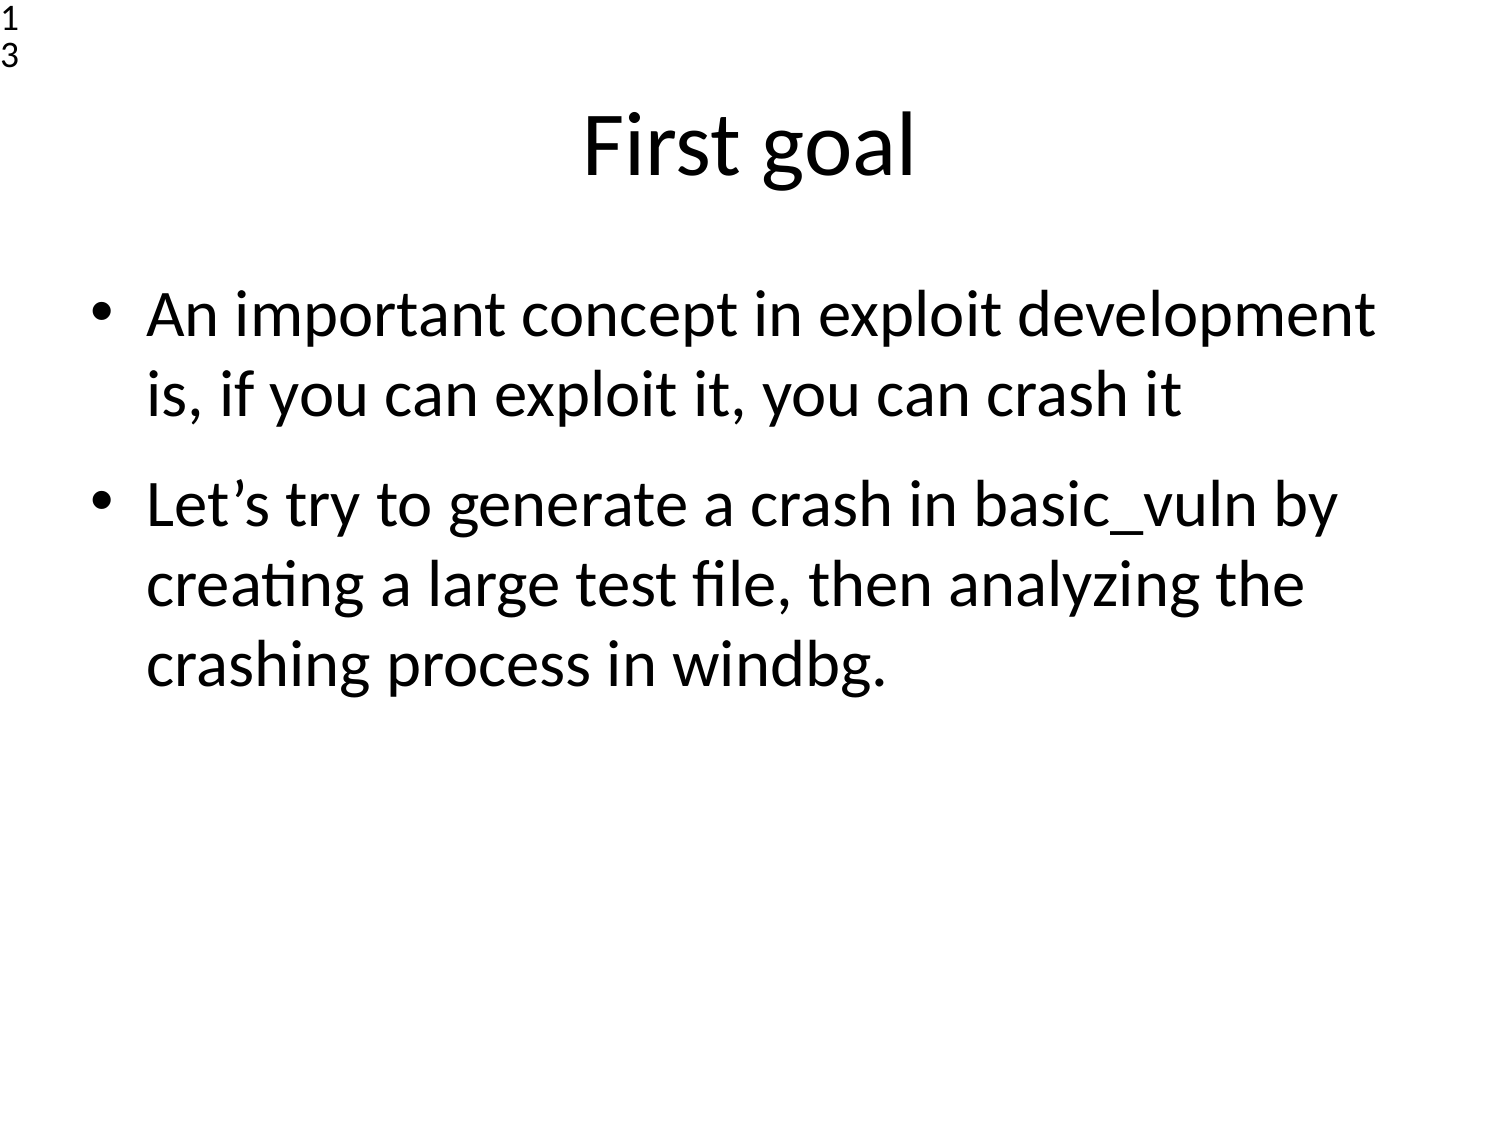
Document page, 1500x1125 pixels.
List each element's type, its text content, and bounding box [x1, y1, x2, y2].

list An important concept in exploit development is, if you can exploit it, you can crash it Let’s try to generate a crash in basic_vuln by creating a large test file, then analyzing the crashing process in windbg. [75, 262, 1425, 1005]
title First goal [75, 45, 1425, 233]
